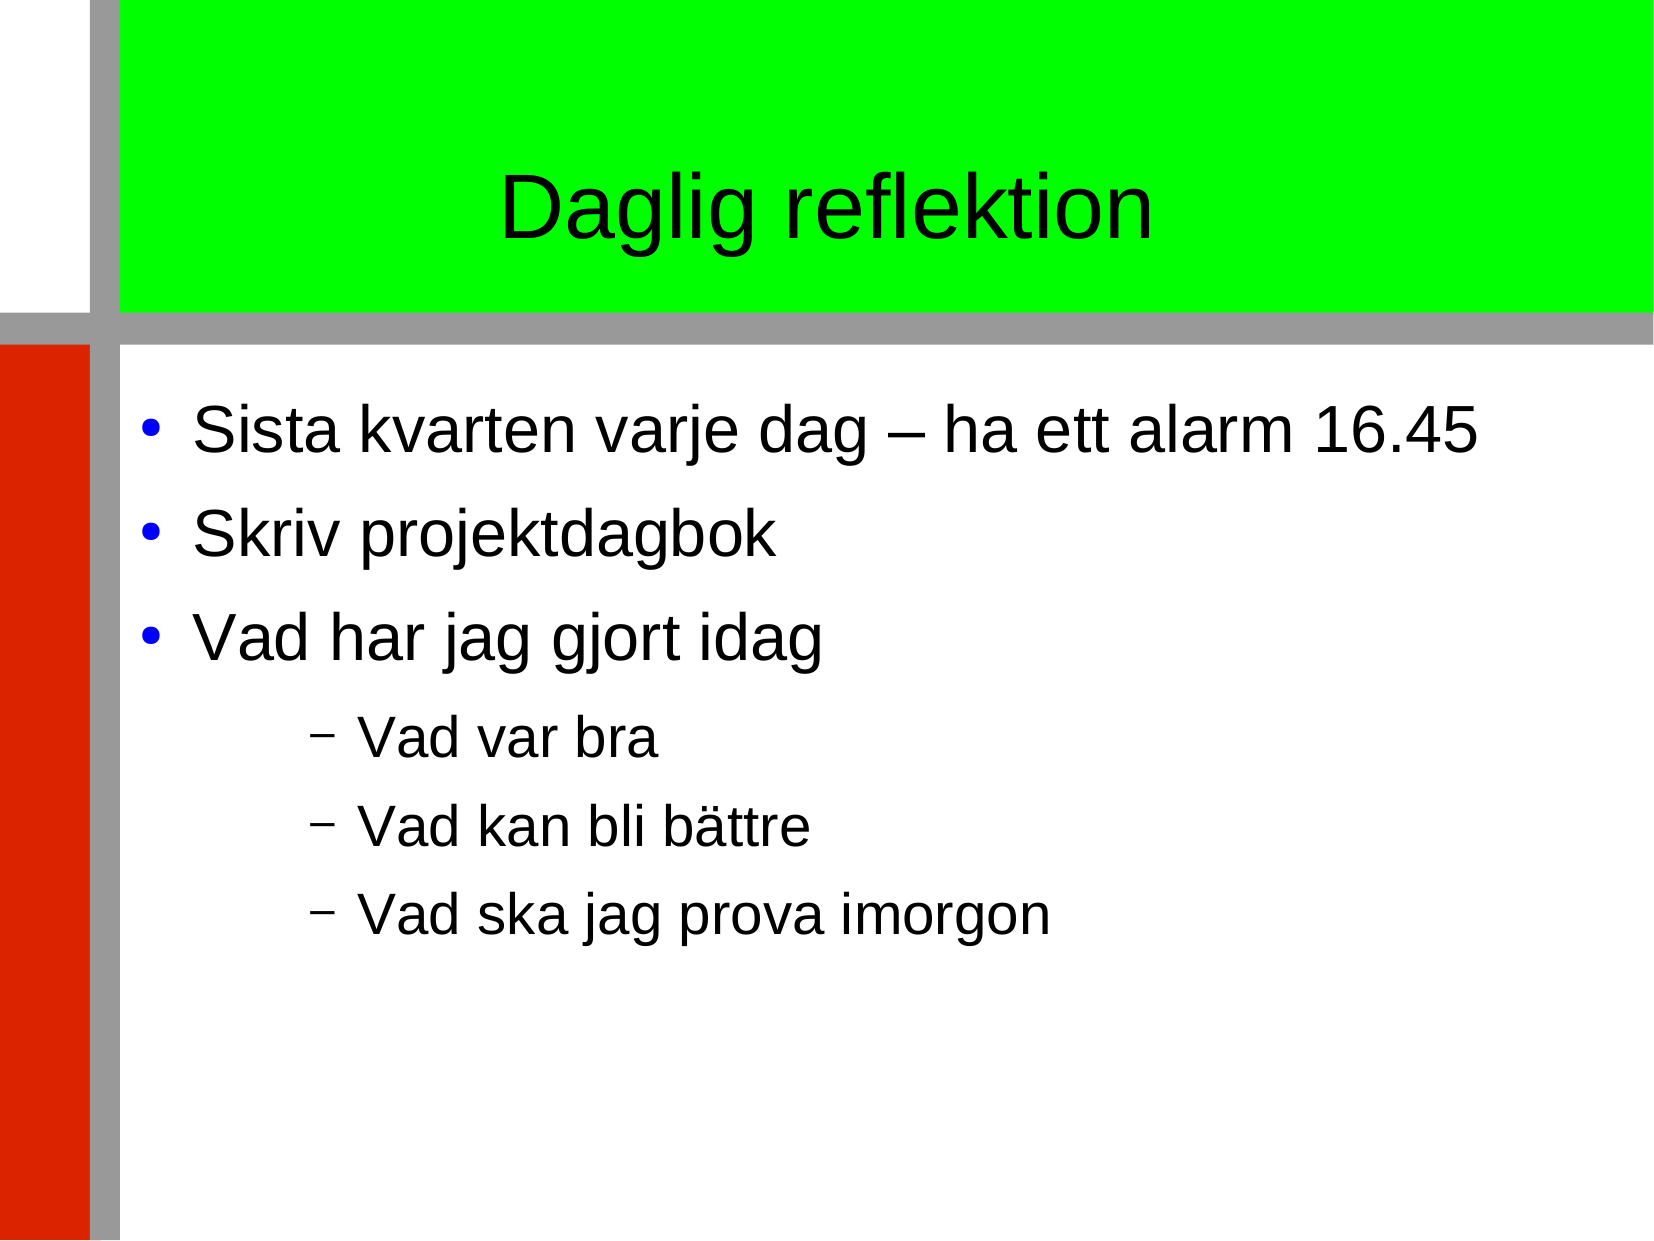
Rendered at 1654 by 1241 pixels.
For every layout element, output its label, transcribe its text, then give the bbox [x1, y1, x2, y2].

title Daglig reflektion [121, 102, 1534, 311]
list Sista kvarten varje dag – ha ett alarm 16.45 Skriv projektdagbok Vad har jag gjort idag Vad var bra Vad kan bli bättre Vad ska jag prova imorgon [121, 391, 1534, 1211]
